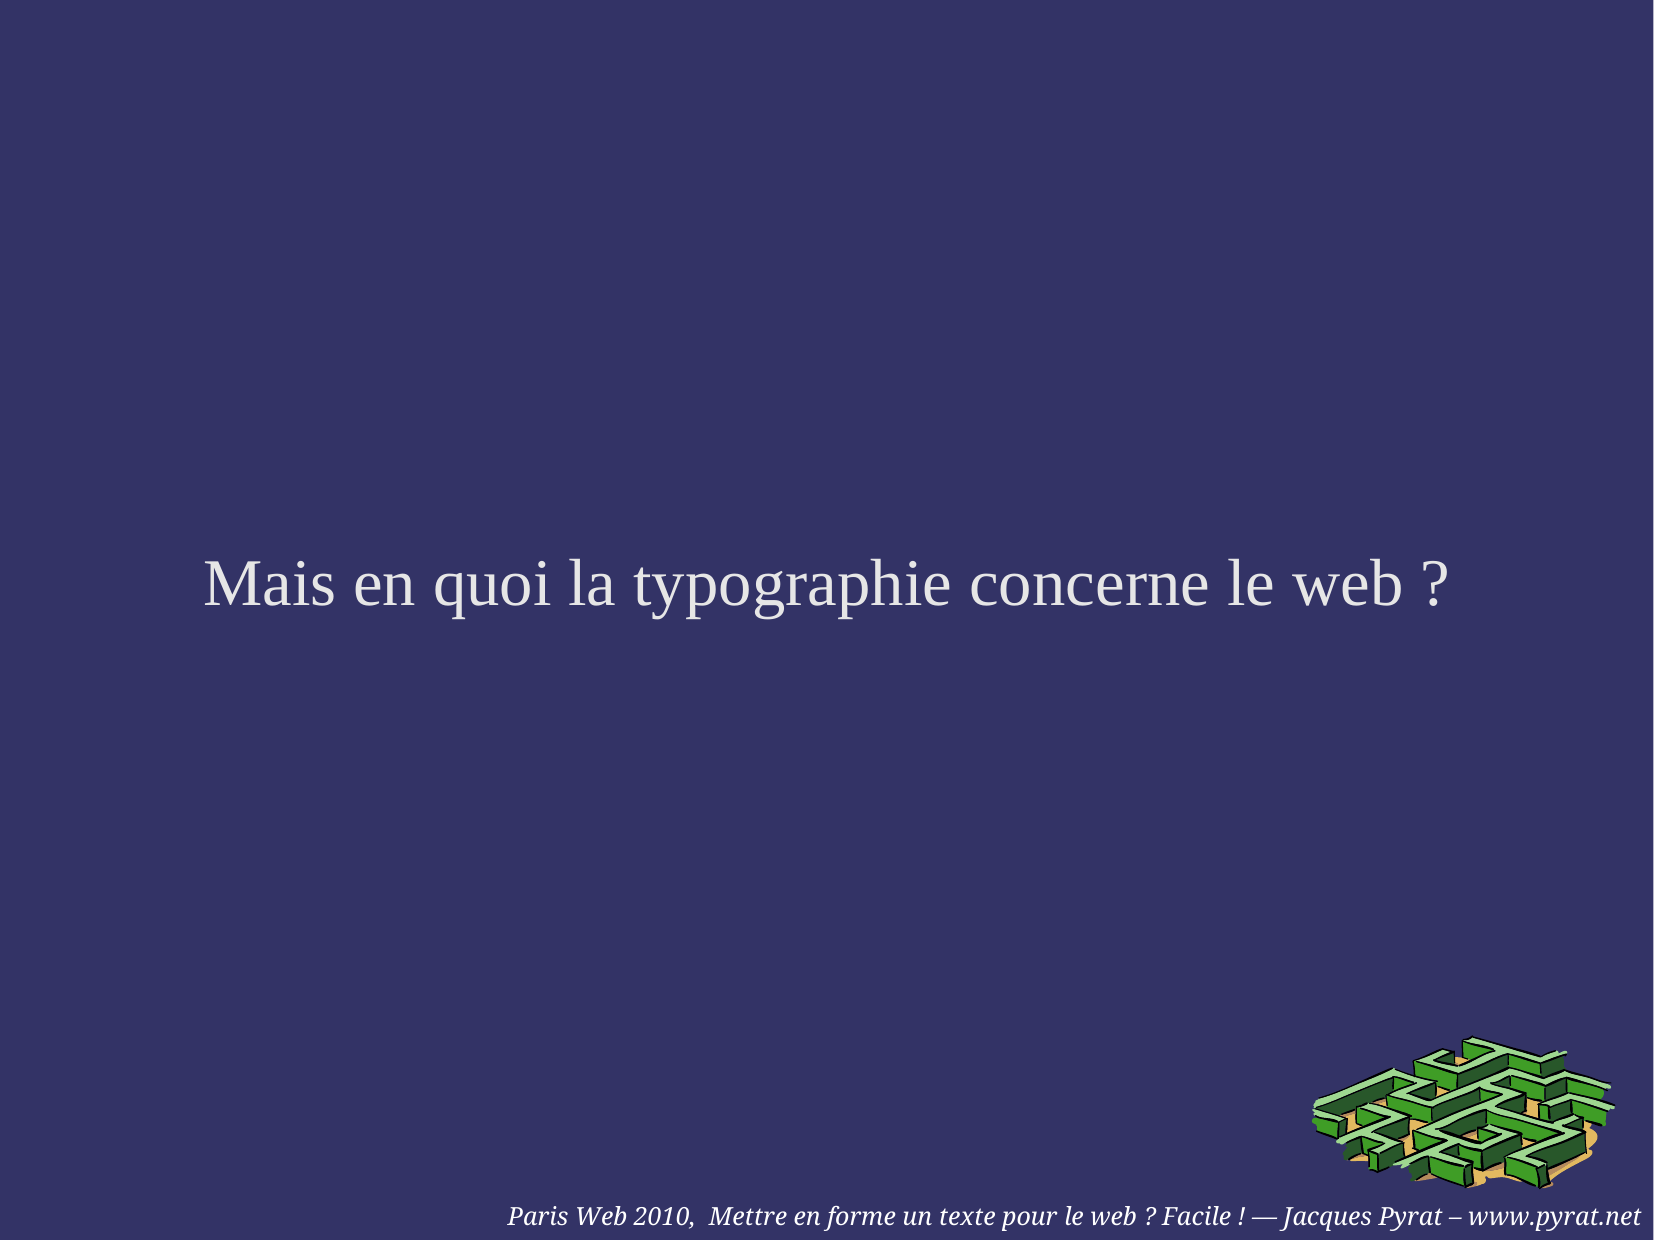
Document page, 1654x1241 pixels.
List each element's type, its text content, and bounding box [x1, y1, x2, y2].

subtitle Mais en quoi la typographie concerne le web ? [121, 19, 1534, 1147]
